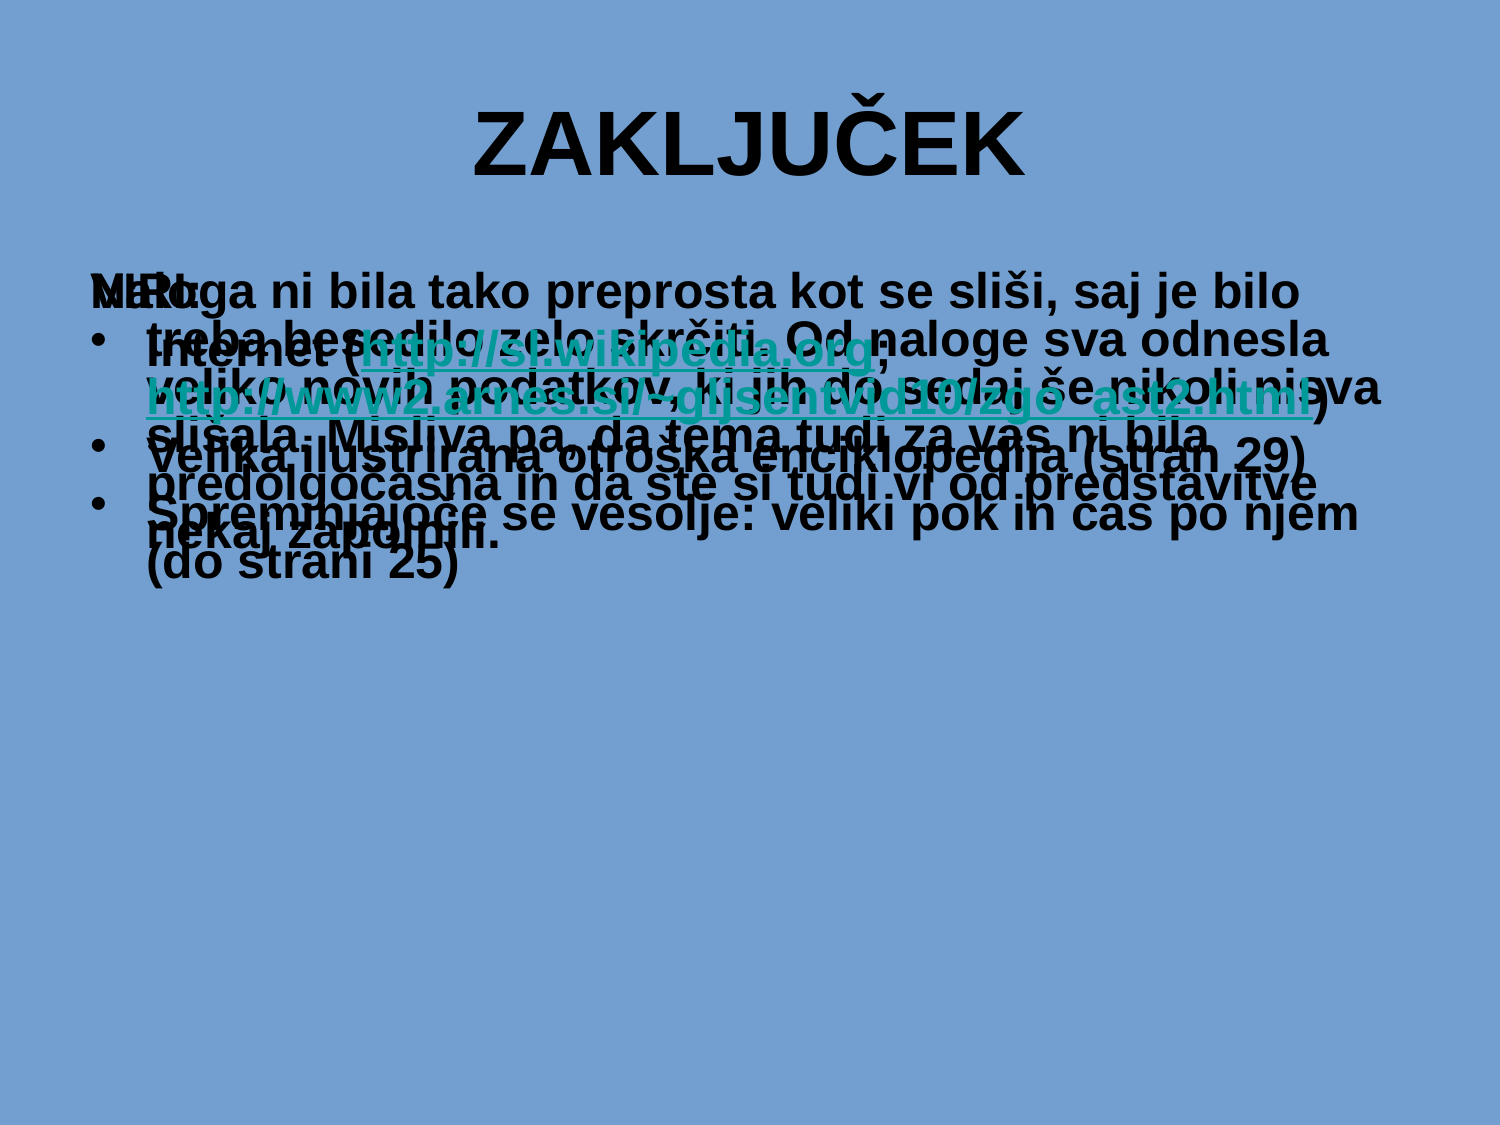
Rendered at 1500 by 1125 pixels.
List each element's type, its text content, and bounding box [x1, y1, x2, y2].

title ZAKLJUČEK [75, 45, 1425, 233]
list VIRI: Internet (http://sl.wikipedia.org; http://www2.arnes.si/~gljsentvid10/zgo_ast2.html) Velika ilustrirana otroška enciklopedija (stran 29) Spreminjajoče se vesolje: veliki pok in čas po njem (do strani 25) [75, 262, 1425, 1005]
